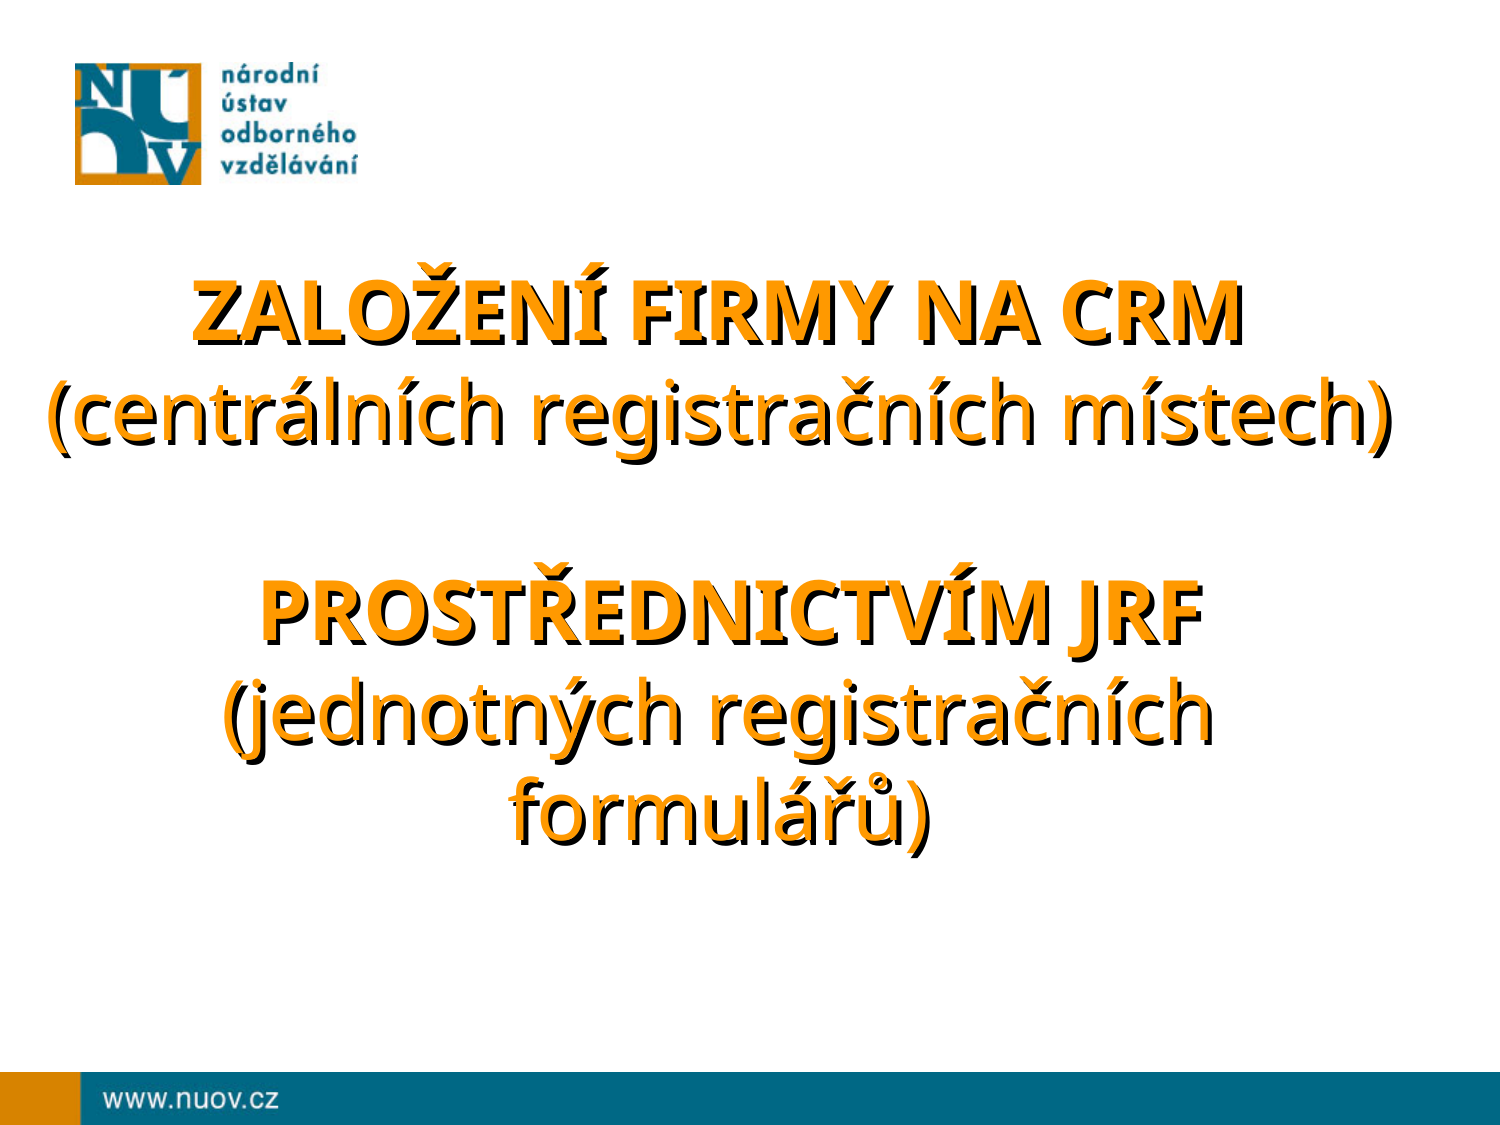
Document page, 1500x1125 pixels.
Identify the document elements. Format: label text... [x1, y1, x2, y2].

text_box ZALOŽENÍ FIRMY NA CRM (centrálních registračních místech) PROSTŘEDNICTVÍM JRF (jednotných registračních formulářů) [0, 249, 1438, 866]
text_box [75, 62, 358, 185]
text_box [0, 1072, 1500, 1125]
